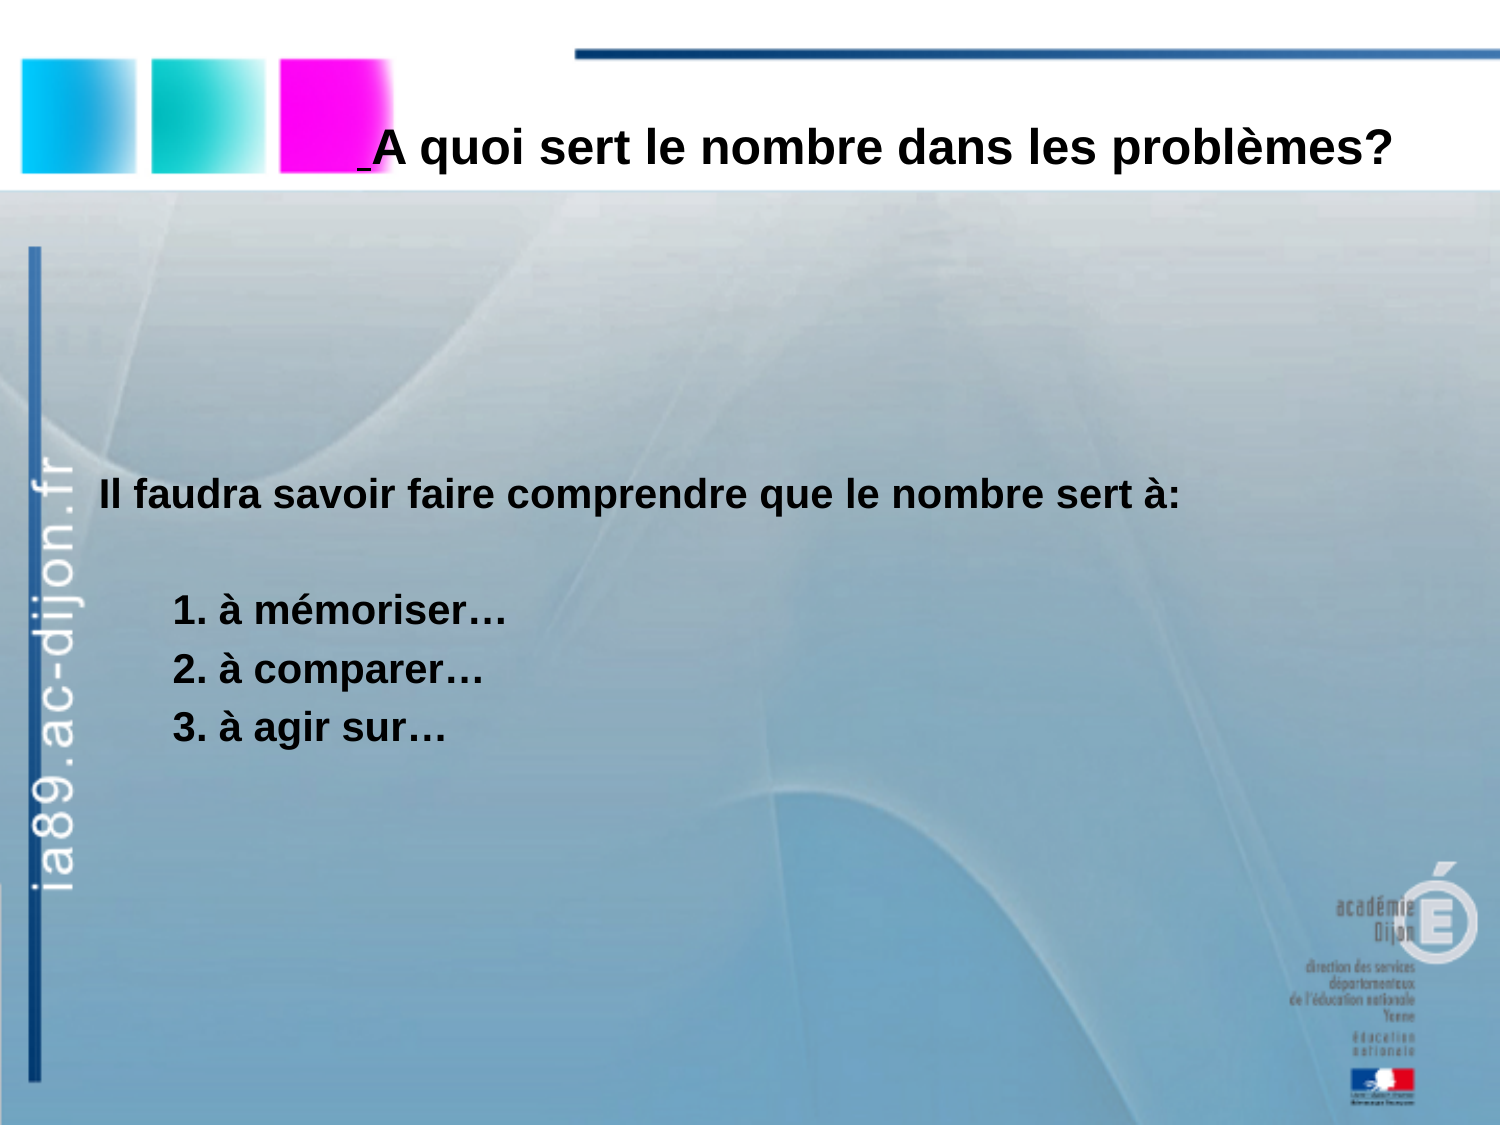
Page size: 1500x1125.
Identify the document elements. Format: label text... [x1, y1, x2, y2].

picture [0, 0, 1500, 1125]
title A quoi sert le nombre dans les problèmes? [342, 47, 1447, 183]
subtitle Il faudra savoir faire comprendre que le nombre sert à: 1. à mémoriser… 2. à comparer… 3. à agir sur… [98, 285, 1406, 923]
